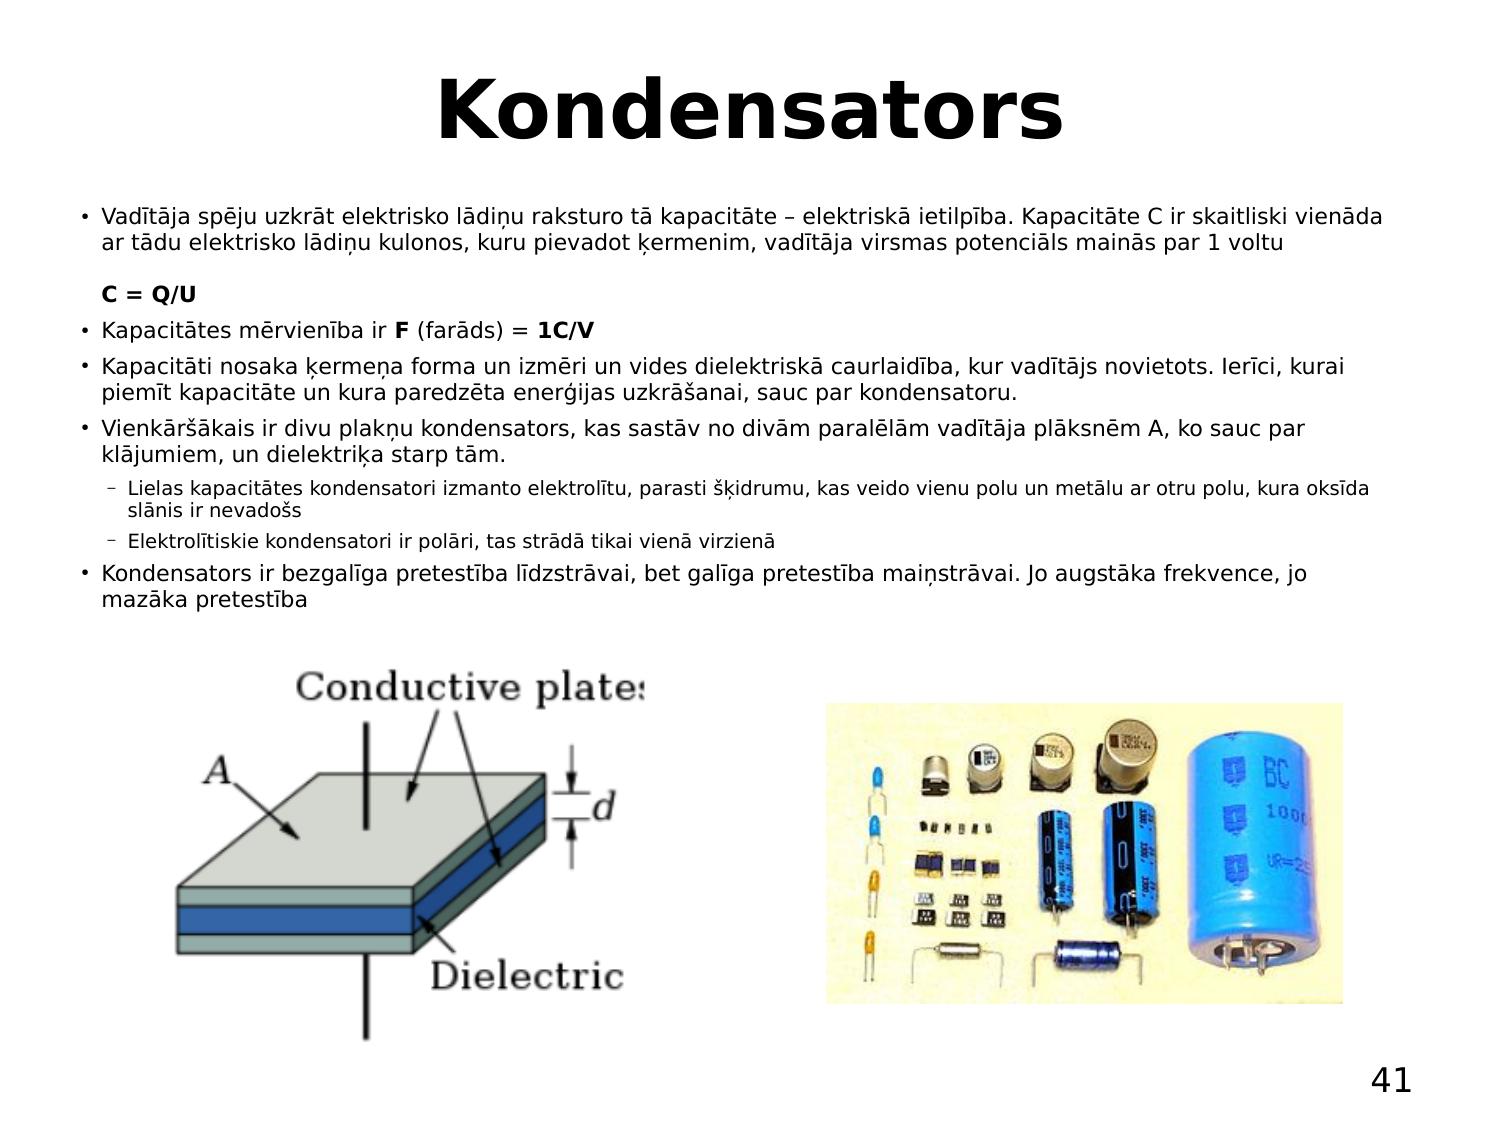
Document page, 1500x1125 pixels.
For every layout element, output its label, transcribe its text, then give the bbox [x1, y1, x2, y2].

picture [147, 647, 658, 1063]
title Kondensators [75, 44, 1425, 177]
list Vadītāja spēju uzkrāt elektrisko lādiņu raksturo tā kapacitāte – elektriskā ietilpība. Kapacitāte C ir skaitliski vienāda ar tādu elektrisko lādiņu kulonos, kuru pievadot ķermenim, vadītāja virsmas potenciāls mainās par 1 voltu C = Q/U Kapacitātes mērvienība ir F (farāds) = 1C/V Kapacitāti nosaka ķermeņa forma un izmēri un vides dielektriskā caurlaidība, kur vadītājs novietots. Ierīci, kurai piemīt kapacitāte un kura paredzēta enerģijas uzkrāšanai, sauc par kondensatoru. Vienkāršākais ir divu plakņu kondensators, kas sastāv no divām paralēlām vadītāja plāksnēm A, ko sauc par klājumiem, un dielektriķa starp tām. Lielas kapacitātes kondensatori izmanto elektrolītu, parasti šķidrumu, kas veido vienu polu un metālu ar otru polu, kura oksīda slānis ir nevadošs Elektrolītiskie kondensatori ir polāri, tas strādā tikai vienā virzienā Kondensators ir bezgalīga pretestība līdzstrāvai, bet galīga pretestība maiņstrāvai. Jo augstāka frekvence, jo mazāka pretestība [75, 204, 1395, 620]
picture [826, 703, 1343, 1004]
